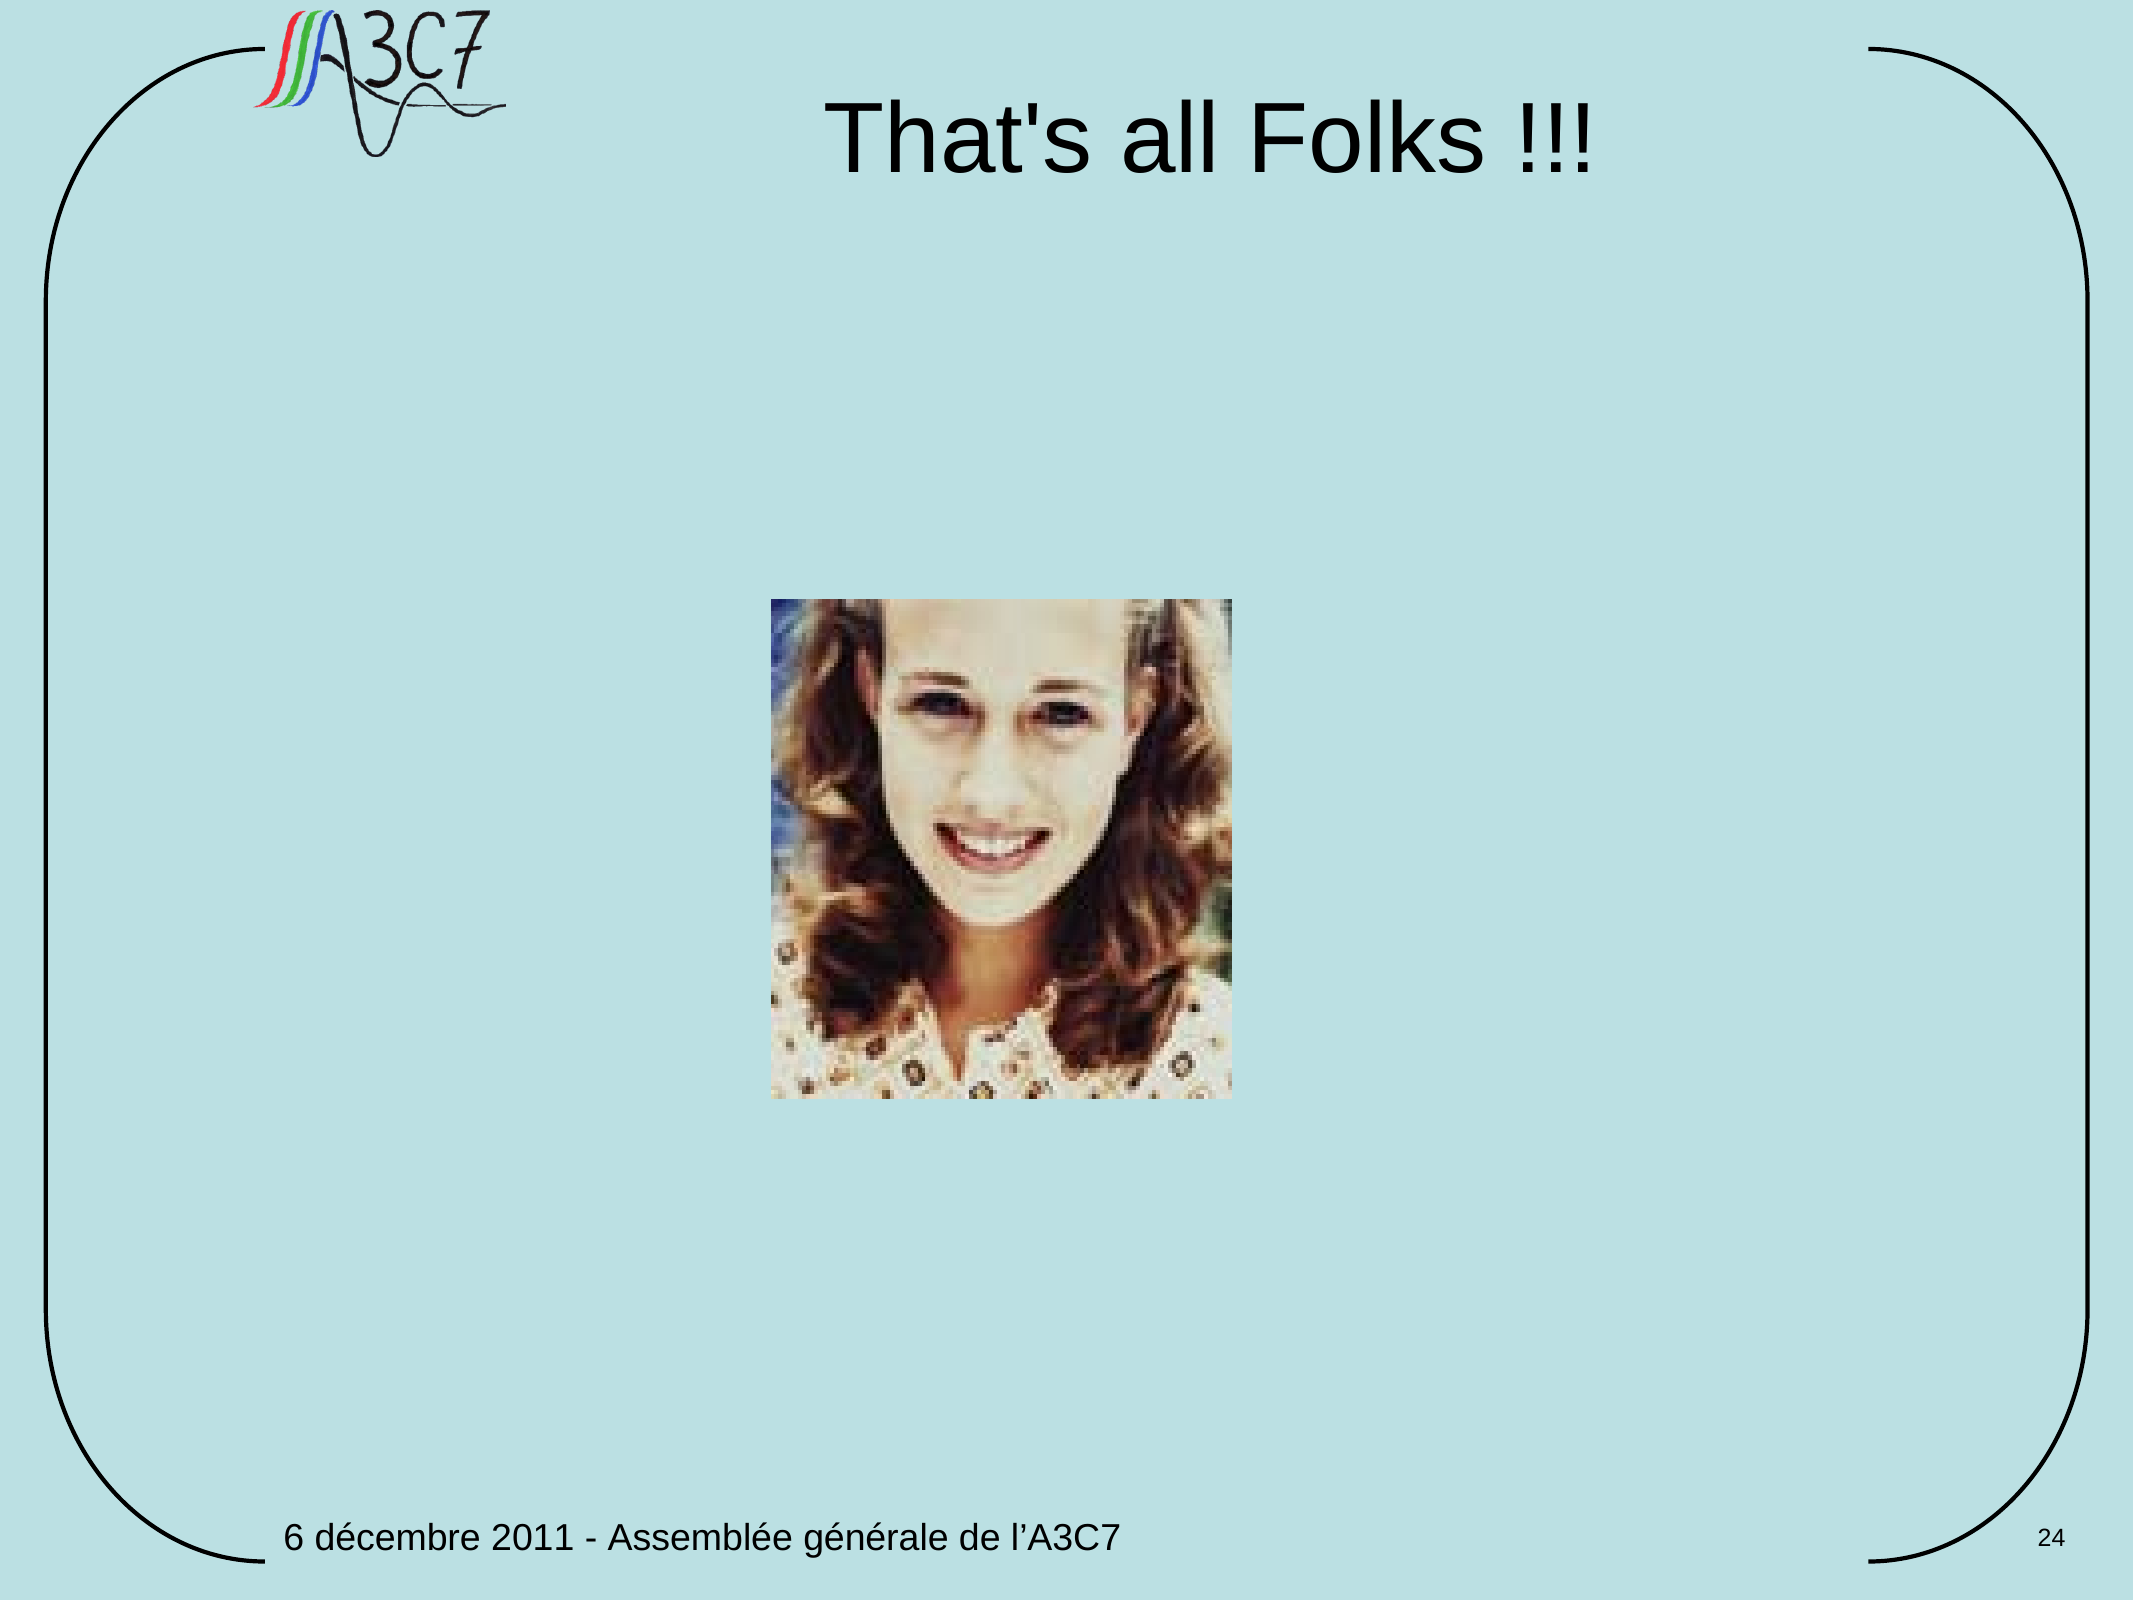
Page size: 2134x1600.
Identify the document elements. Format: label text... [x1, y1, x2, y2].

picture [253, 10, 506, 157]
text_box 6 décembre 2011 - Assemblée générale de l’A3C7 [274, 1512, 1131, 1558]
title That's all Folks !!! [506, 64, 1926, 225]
picture [771, 599, 1232, 1099]
